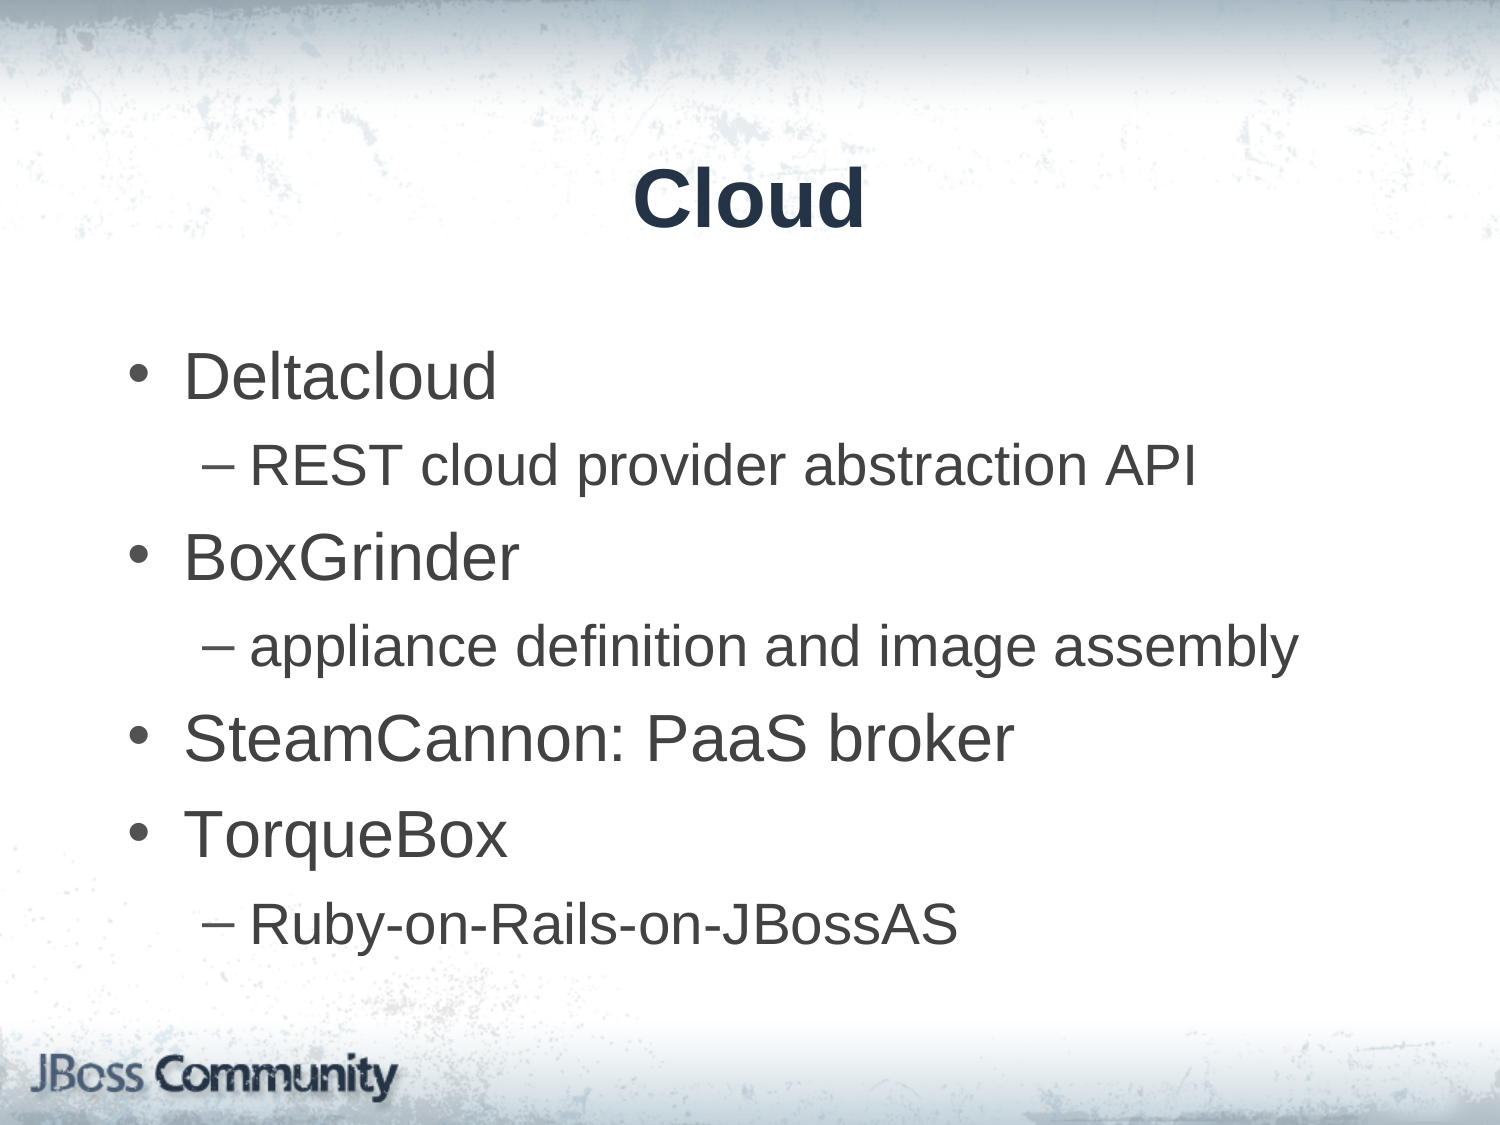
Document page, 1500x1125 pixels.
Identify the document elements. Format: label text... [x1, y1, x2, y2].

list Deltacloud REST cloud provider abstraction API BoxGrinder appliance definition and image assembly SteamCannon: PaaS broker TorqueBox Ruby-on-Rails-on-JBossAS [112, 324, 1388, 1001]
picture [0, 0, 1500, 1125]
title Cloud [112, 75, 1388, 312]
